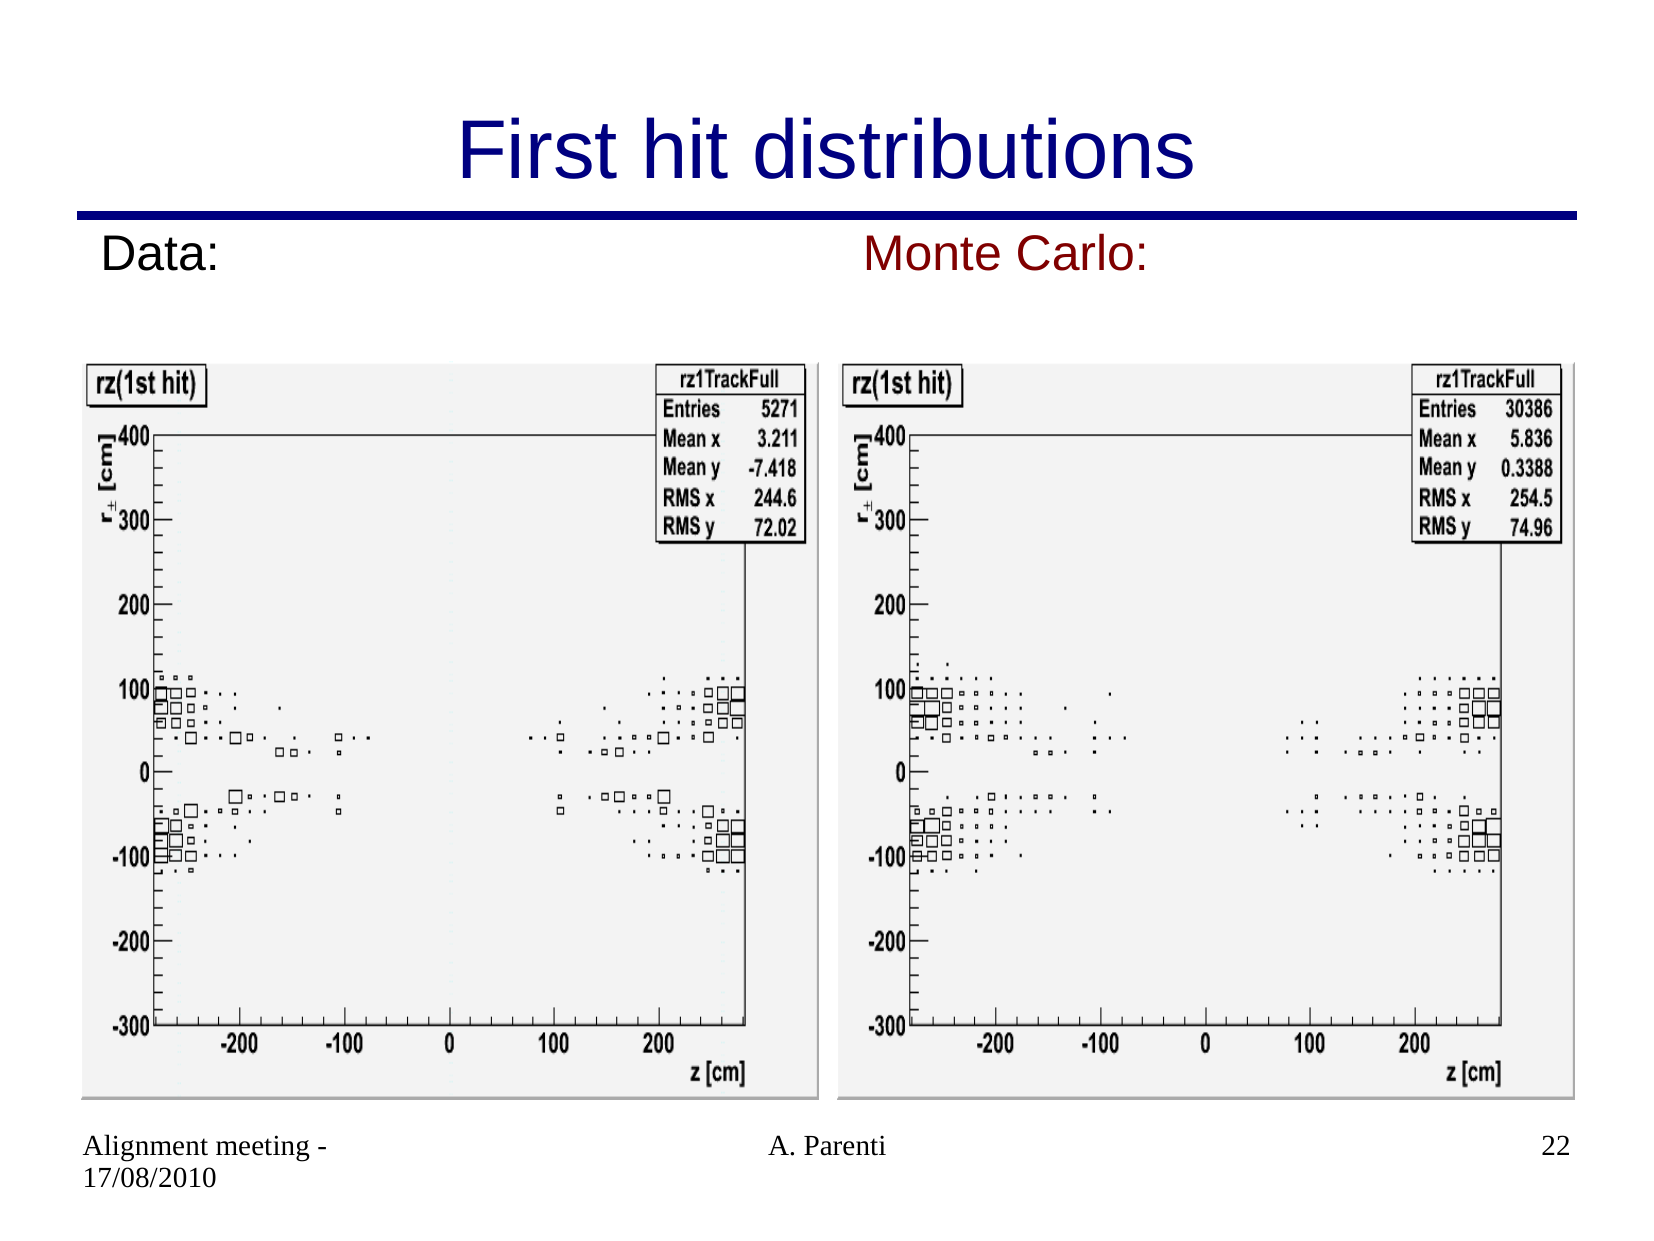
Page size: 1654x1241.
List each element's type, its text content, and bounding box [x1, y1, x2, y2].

list Data: [82, 1100, 809, 1109]
title First hit distributions [82, 75, 1571, 226]
picture [836, 361, 1575, 1100]
picture [80, 361, 819, 1100]
list Data: [82, 225, 809, 361]
list Monte Carlo: [845, 225, 1572, 1094]
